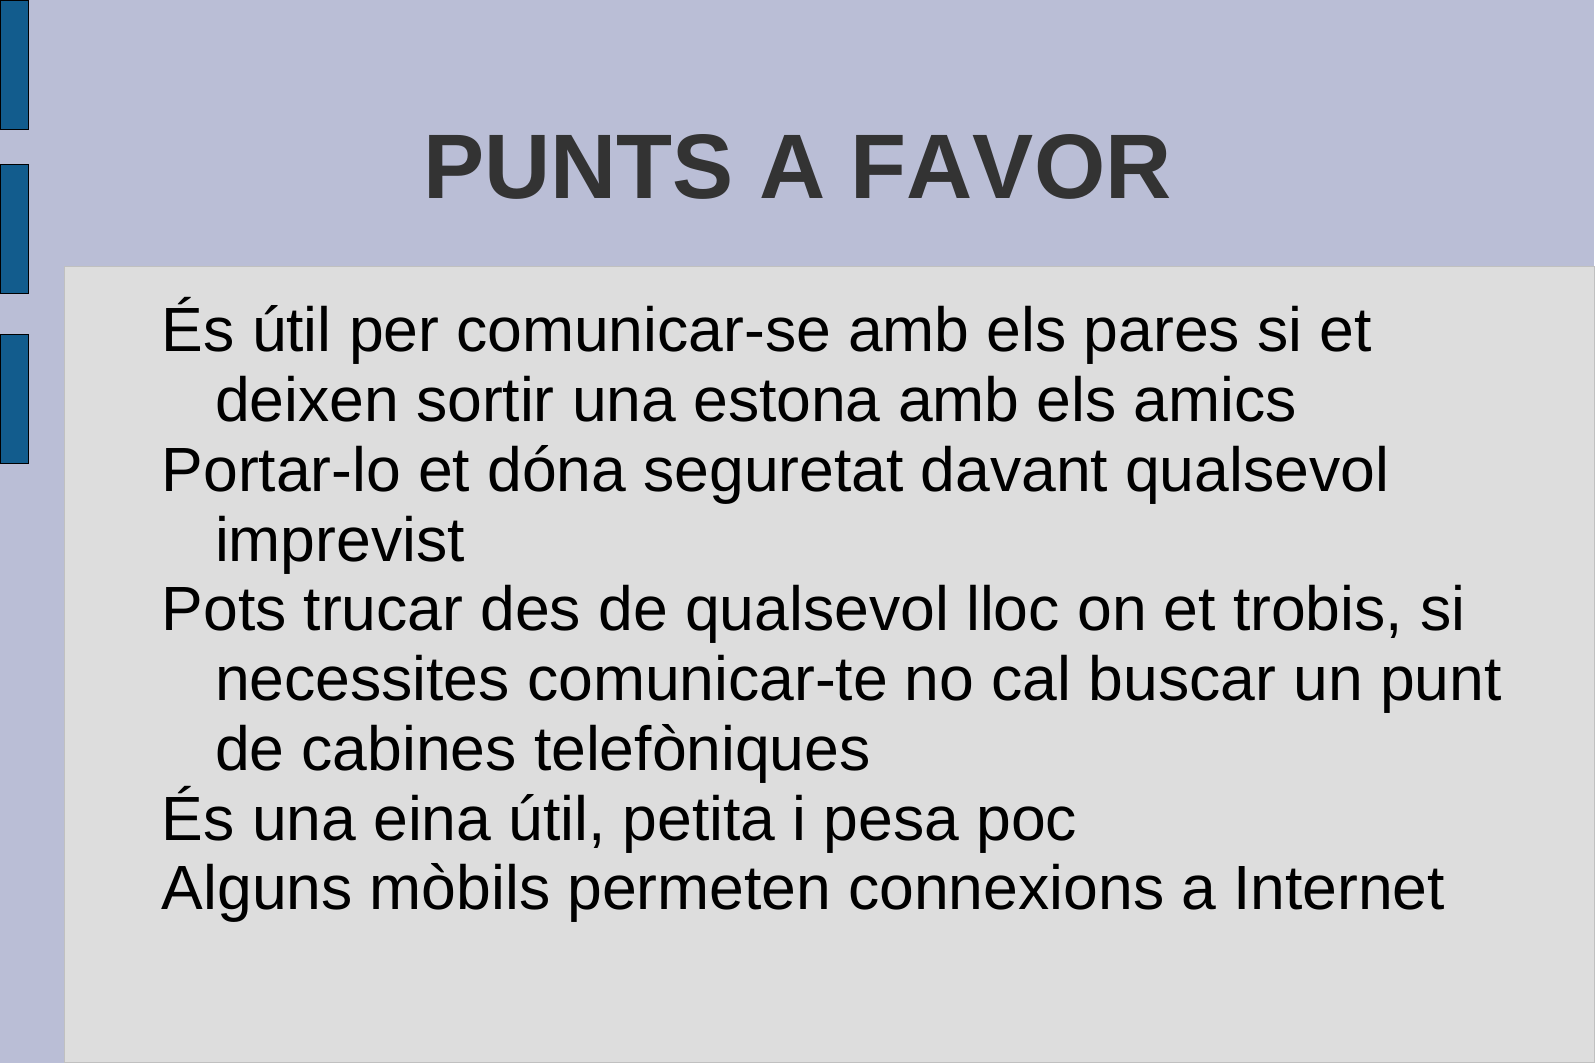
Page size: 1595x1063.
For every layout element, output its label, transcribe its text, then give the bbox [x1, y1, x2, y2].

title PUNTS A FAVOR [117, 78, 1479, 256]
list És útil per comunicar-se amb els pares si et deixen sortir una estona amb els amics Portar-lo et dóna seguretat davant qualsevol imprevist Pots trucar des de qualsevol lloc on et trobis, si necessites comunicar-te no cal buscar un punt de cabines telefòniques És una eina útil, petita i pesa poc Alguns mòbils permeten connexions a Internet [144, 295, 1506, 951]
